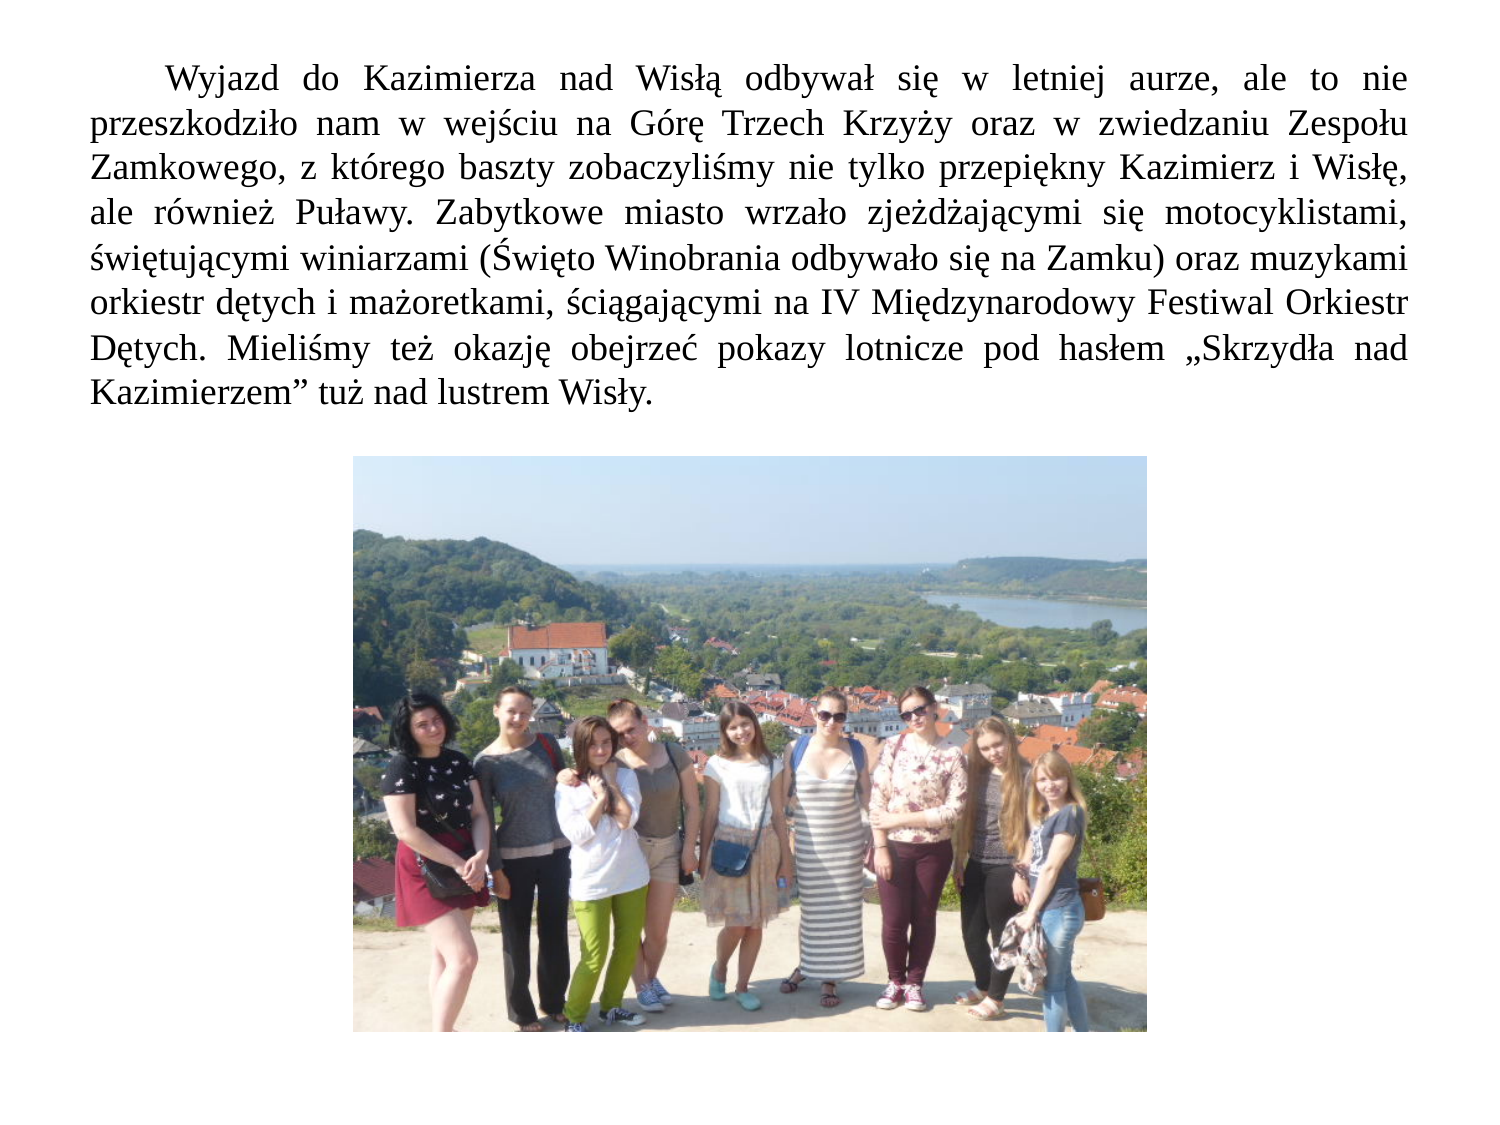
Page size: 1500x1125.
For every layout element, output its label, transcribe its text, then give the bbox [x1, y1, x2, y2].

picture [353, 456, 1147, 1032]
title Wyjazd do Kazimierza nad Wisłą odbywał się w letniej aurze, ale to nie przeszkodziło nam w wejściu na Górę Trzech Krzyży oraz w zwiedzaniu Zespołu Zamkowego, z którego baszty zobaczyliśmy nie tylko przepiękny Kazimierz i Wisłę, ale również Puławy. Zabytkowe miasto wrzało zjeżdżającymi się motocyklistami, świętującymi winiarzami (Święto Winobrania odbywało się na Zamku) oraz muzykami orkiestr dętych i mażoretkami, ściągającymi na IV Międzynarodowy Festiwal Orkiestr Dętych. Mieliśmy też okazję obejrzeć pokazy lotnicze pod hasłem „Skrzydła nad Kazimierzem” tuż nad lustrem Wisły. [75, 45, 1425, 399]
